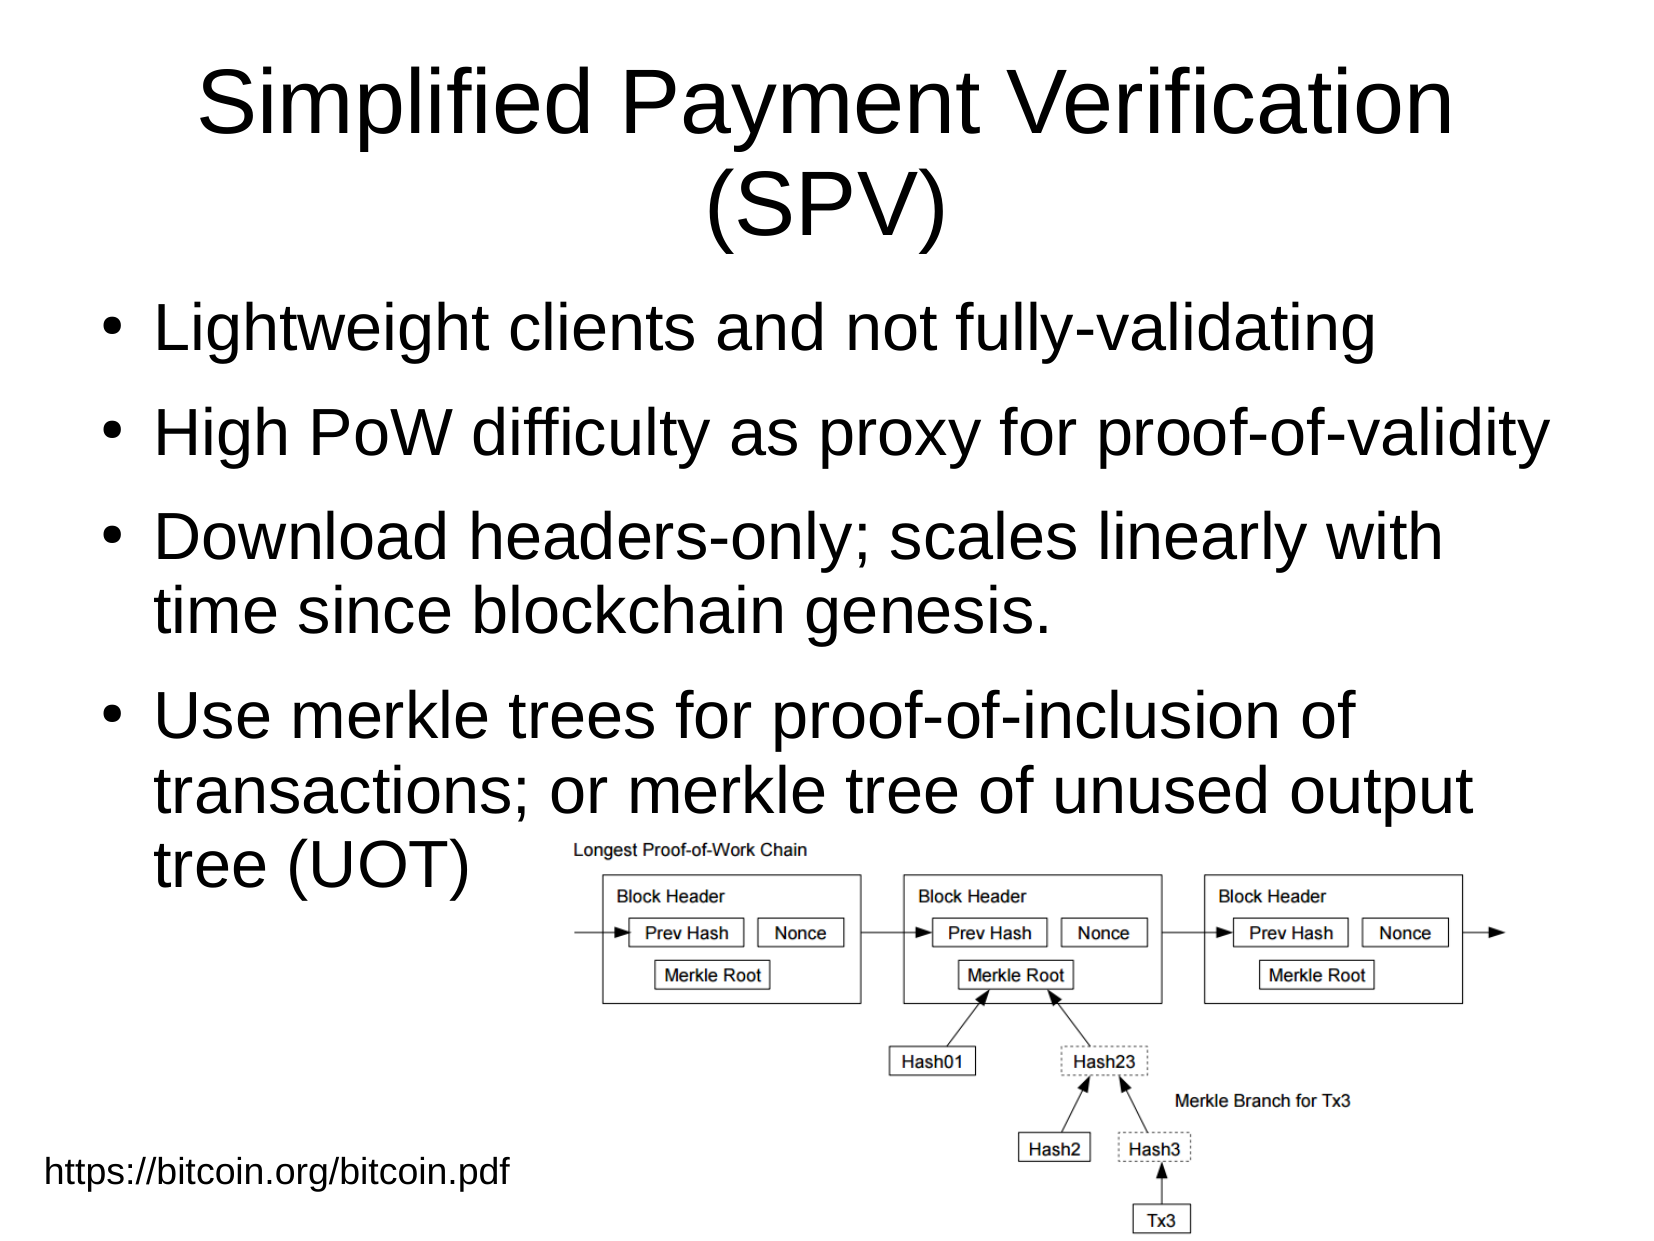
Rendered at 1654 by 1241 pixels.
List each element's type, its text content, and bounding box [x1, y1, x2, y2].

title Simplified Payment Verification (SPV) [82, 49, 1571, 257]
text_box https://bitcoin.org/bitcoin.pdf [29, 1143, 526, 1201]
picture [555, 830, 1516, 1241]
list Lightweight clients and not fully-validating High PoW difficulty as proxy for proof-of-validity Download headers-only; scales linearly with time since blockchain genesis. Use merkle trees for proof-of-inclusion of transactions; or merkle tree of unused output tree (UOT) [82, 290, 1571, 1010]
